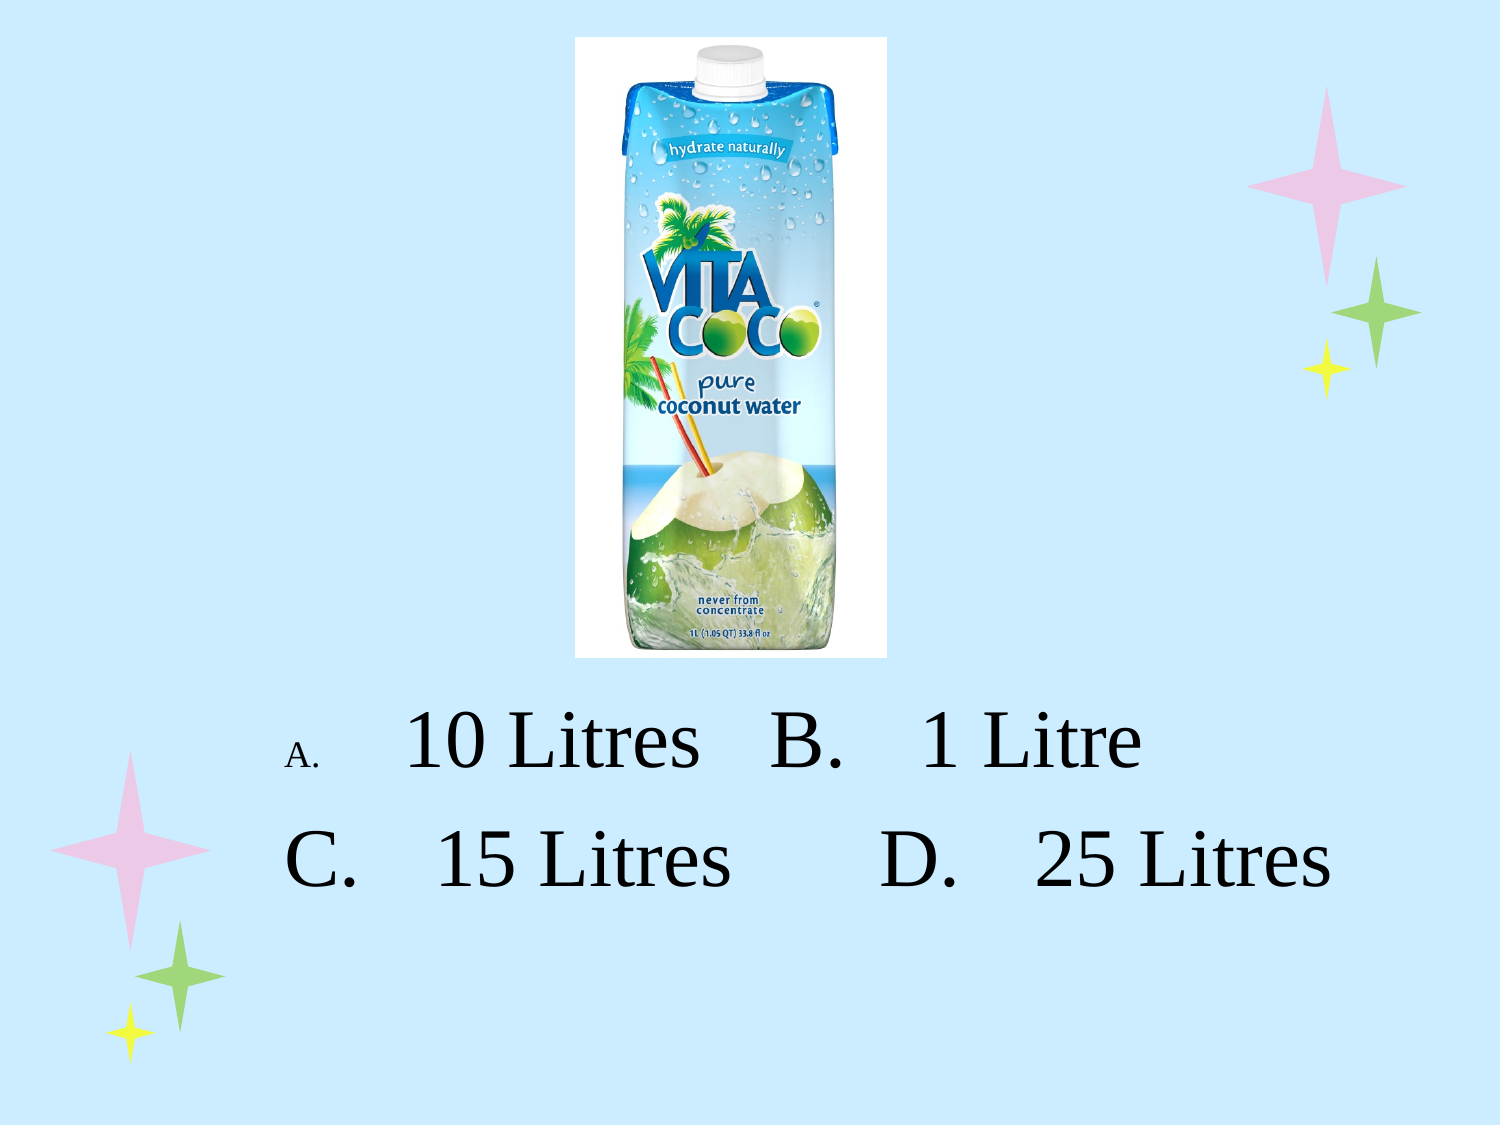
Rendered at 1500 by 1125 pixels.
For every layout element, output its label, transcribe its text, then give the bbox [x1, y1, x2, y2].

text_box [105, 1001, 156, 1064]
text_box 10 Litres B. 1 Litre C. 15 Litres D. 25 Litres [269, 677, 1420, 911]
text_box [1301, 338, 1352, 400]
text_box [1246, 85, 1408, 288]
text_box [1331, 256, 1422, 369]
text_box [50, 749, 212, 952]
text_box [134, 920, 226, 1033]
picture [575, 37, 887, 658]
